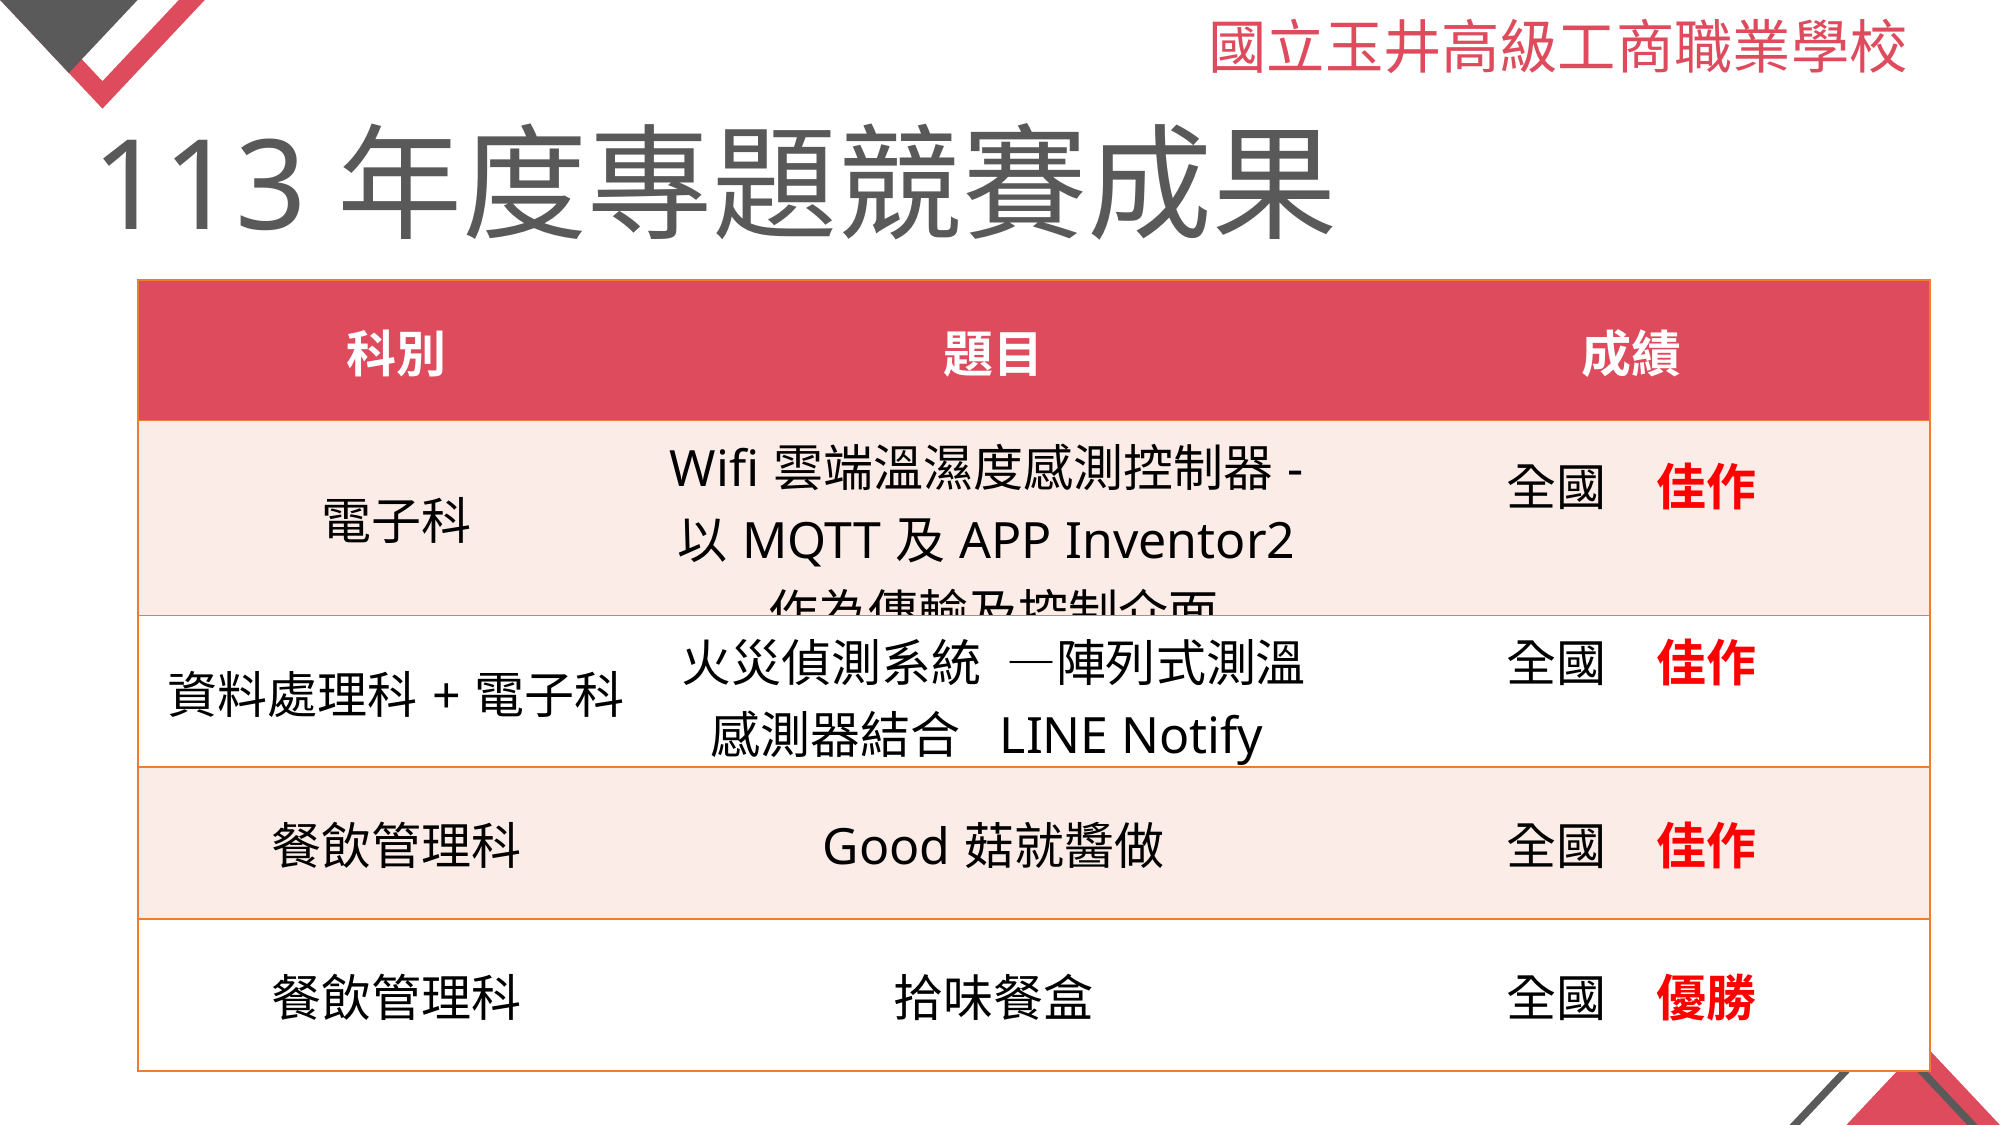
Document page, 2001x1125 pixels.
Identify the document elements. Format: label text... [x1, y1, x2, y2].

table_cell 全國 佳作 [1333, 768, 1929, 918]
text_box [0, 0, 205, 109]
text_box [1789, 1072, 1850, 1125]
table_header 題目 [654, 281, 1333, 420]
table_cell 資料處理科+電子科 [139, 616, 654, 766]
table_cell 火災偵測系統 —陣列式測溫感測器結合 LINE Notify [654, 616, 1333, 766]
table_cell Good菇就醬做 [654, 768, 1333, 918]
table_cell 餐飲管理科 [139, 768, 654, 918]
text_box [1846, 1051, 2000, 1125]
text_box 國立玉井高級工商職業學校 [1122, 3, 1994, 89]
table_header 成績 [1333, 281, 1929, 420]
table_cell 電子科 [139, 421, 654, 615]
table_cell Wifi雲端溫濕度感測控制器-以MQTT及APP Inventor2作為傳輸及控制介面 [654, 421, 1333, 615]
table_cell 拾味餐盒 [654, 920, 1333, 1070]
table_header 科別 [139, 281, 654, 420]
table_cell 全國 佳作 [1333, 616, 1929, 766]
text_box 113年度專題競賽成果 [16, 110, 1414, 265]
table_cell 全國 優勝 [1333, 920, 1929, 1070]
table_cell 餐飲管理科 [139, 920, 654, 1070]
table_cell 全國 佳作 [1333, 421, 1929, 615]
